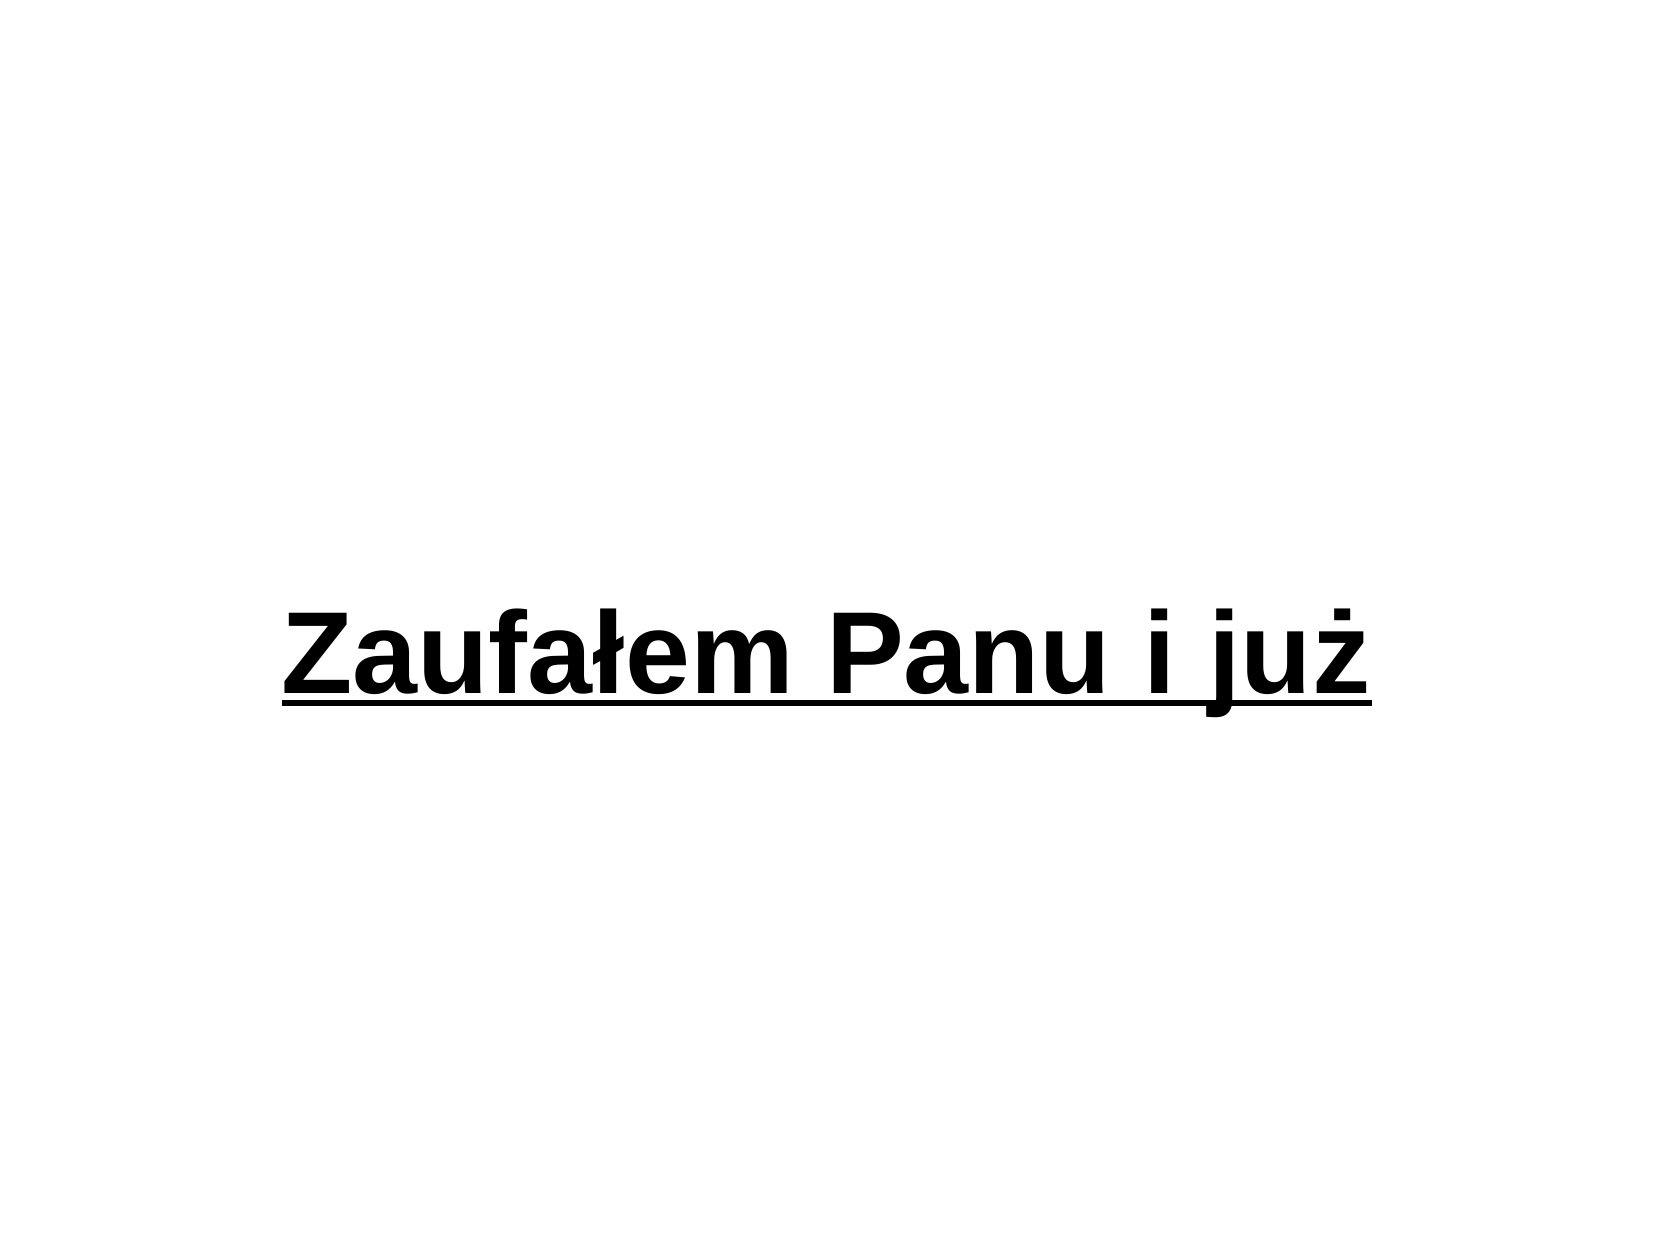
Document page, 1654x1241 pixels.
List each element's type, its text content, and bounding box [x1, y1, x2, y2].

subtitle Zaufałem Panu i już [0, 0, 1654, 1241]
